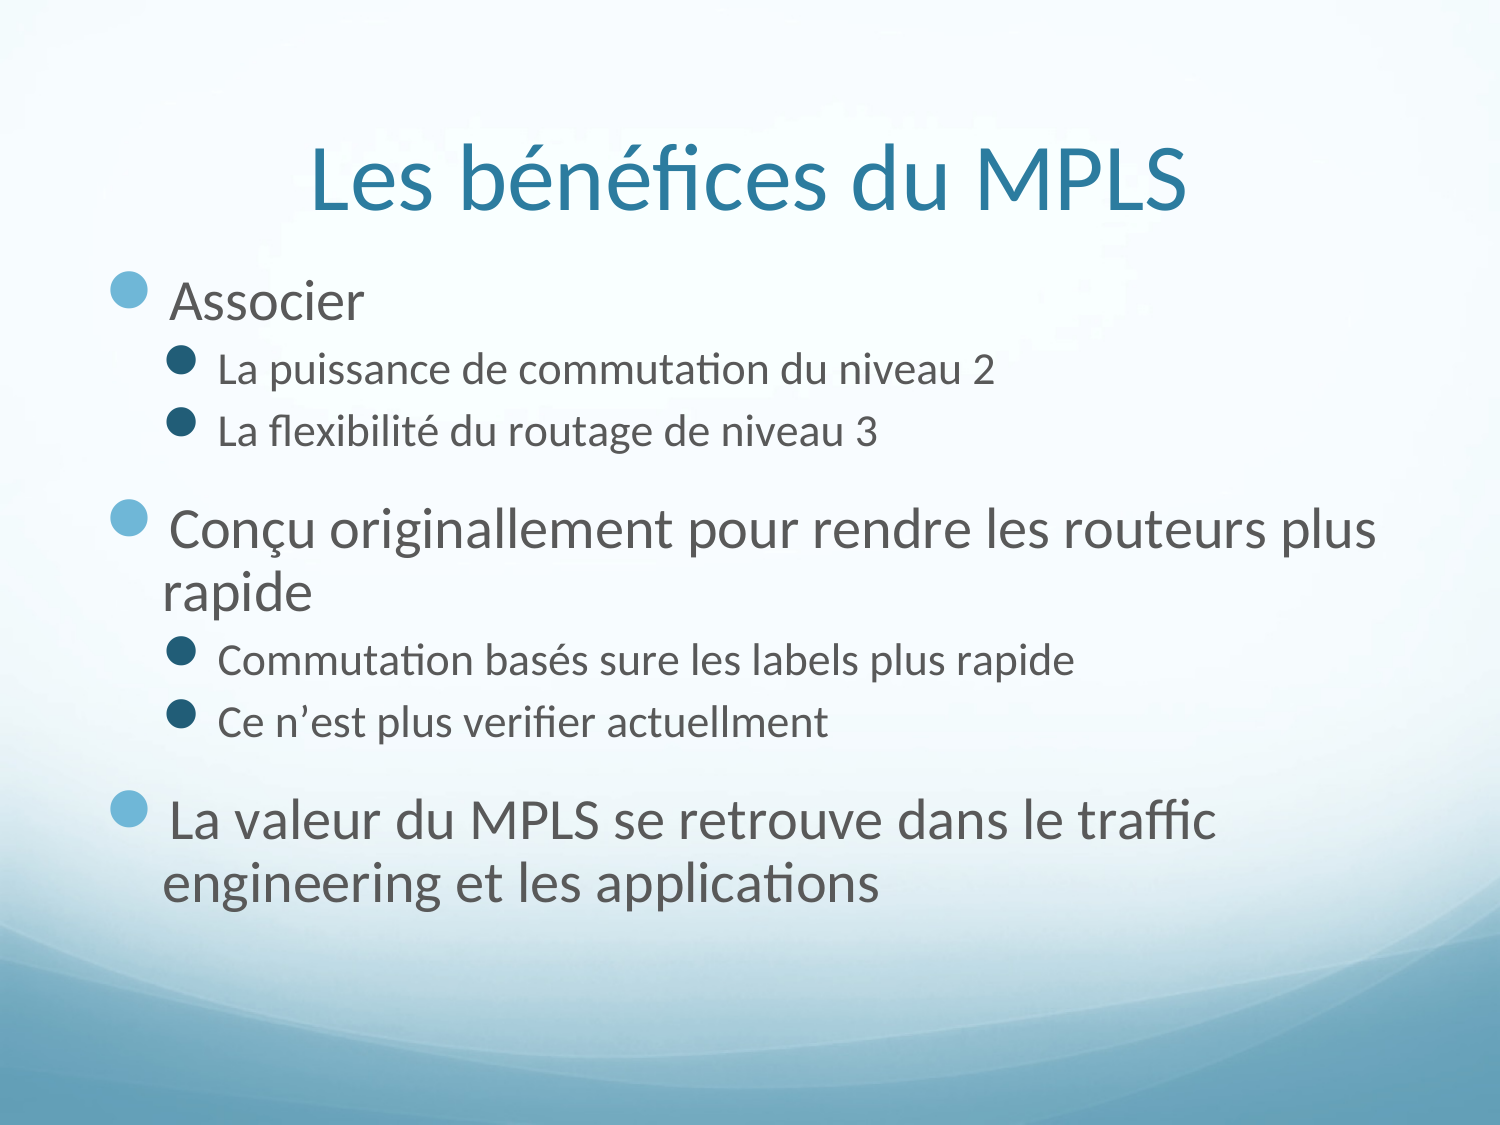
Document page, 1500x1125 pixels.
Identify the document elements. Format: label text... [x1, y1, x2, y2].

title Les bénéfices du MPLS [90, 17, 1410, 237]
picture [0, 0, 1500, 1125]
list Associer La puissance de commutation du niveau 2 La flexibilité du routage de niveau 3 Conçu originallement pour rendre les routeurs plus rapide Commutation basés sure les labels plus rapide Ce n’est plus verifier actuellment La valeur du MPLS se retrouve dans le traffic engineering et les applications [90, 262, 1410, 975]
